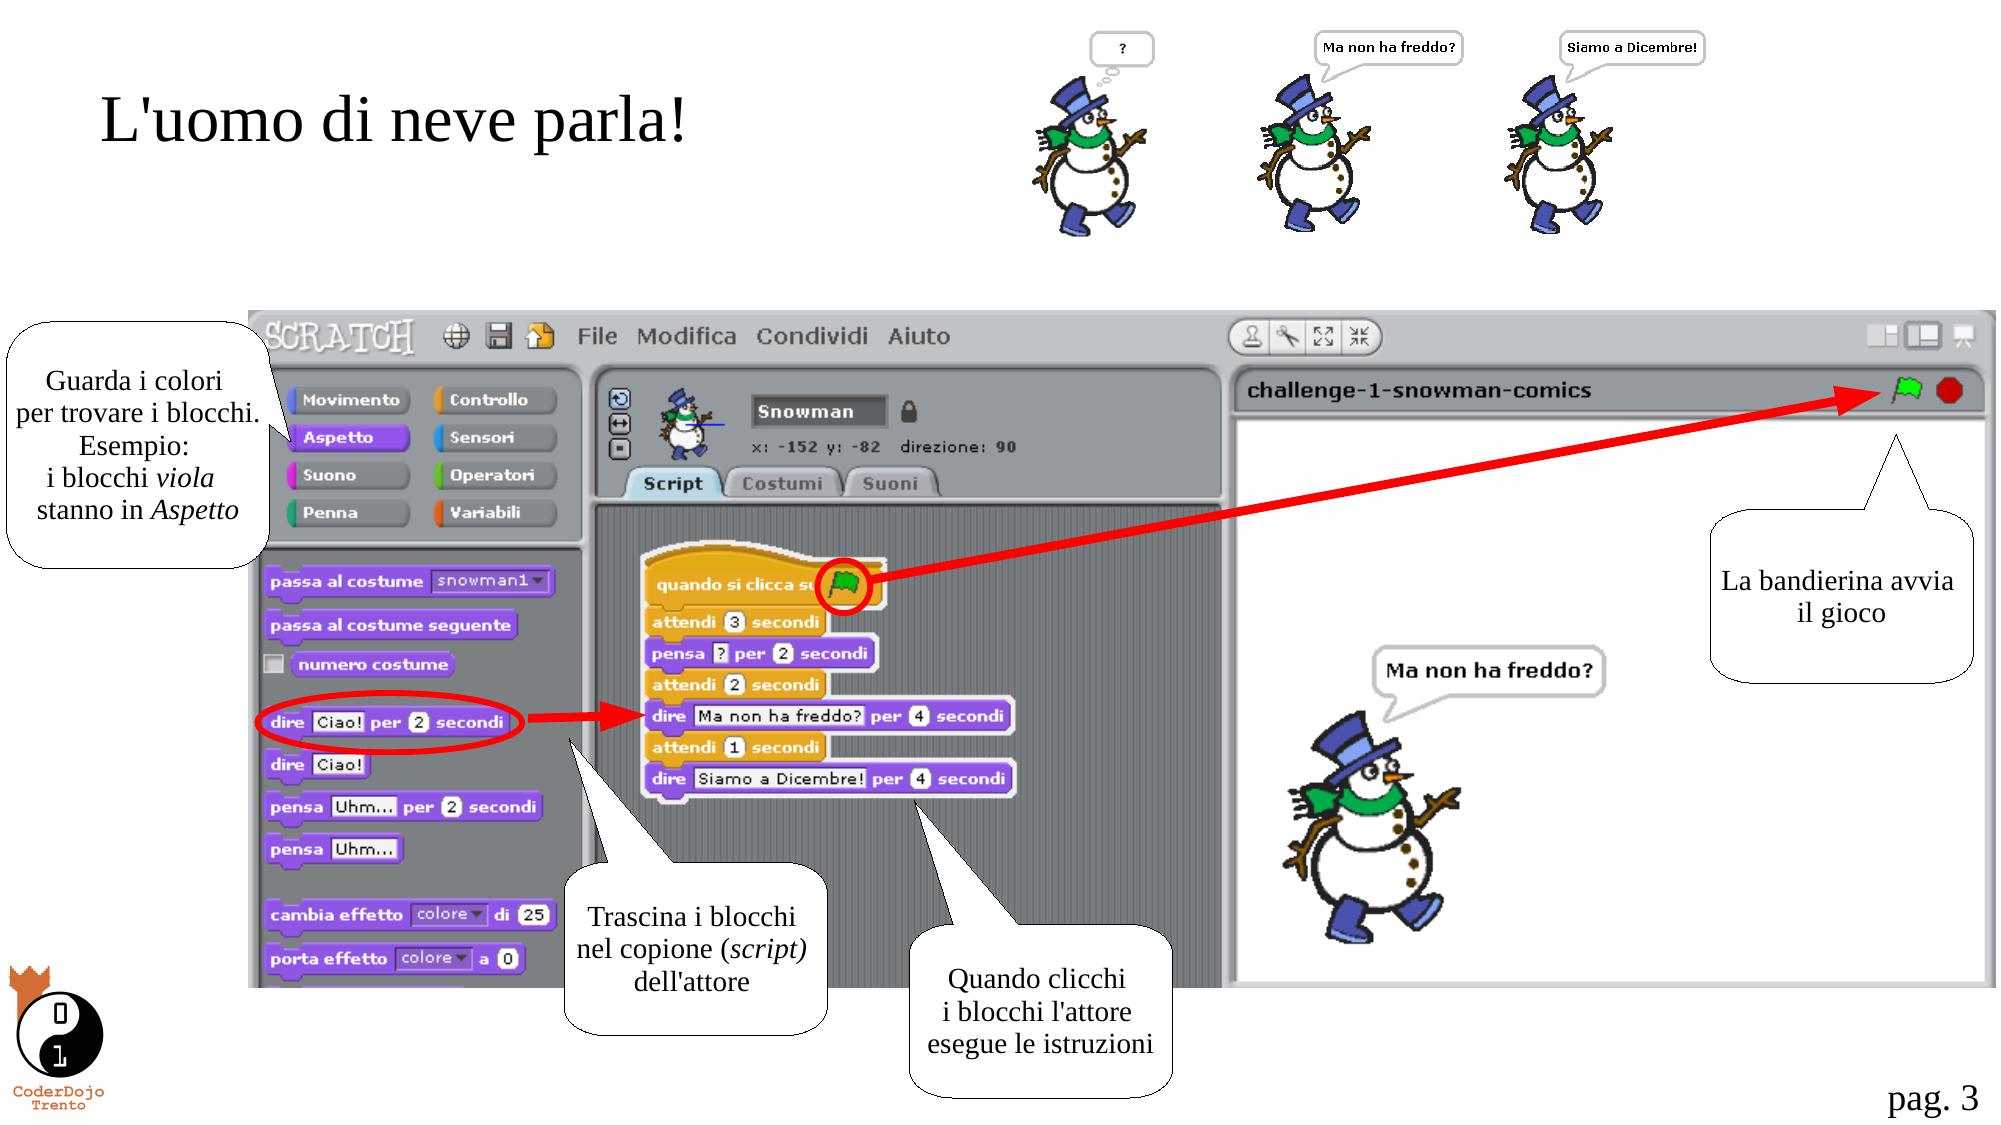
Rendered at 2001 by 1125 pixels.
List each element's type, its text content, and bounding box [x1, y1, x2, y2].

text_box La bandierina avvia il gioco [1710, 434, 1974, 684]
picture [1502, 26, 1714, 246]
picture [1023, 19, 1174, 243]
text_box pag. 3 [1867, 1072, 2000, 1123]
text_box Guarda i colori per trovare i blocchi. Esempio: i blocchi viola stanno in Aspetto [6, 321, 292, 569]
picture [9, 966, 105, 1120]
picture [248, 310, 1996, 988]
text_box Trascina i blocchi nel copione (script) dell'attore [564, 738, 828, 1036]
text_box L'uomo di neve parla! [85, 74, 706, 164]
picture [1255, 25, 1469, 237]
text_box Quando clicchi i blocchi l'attore esegue le istruzioni [909, 800, 1173, 1099]
